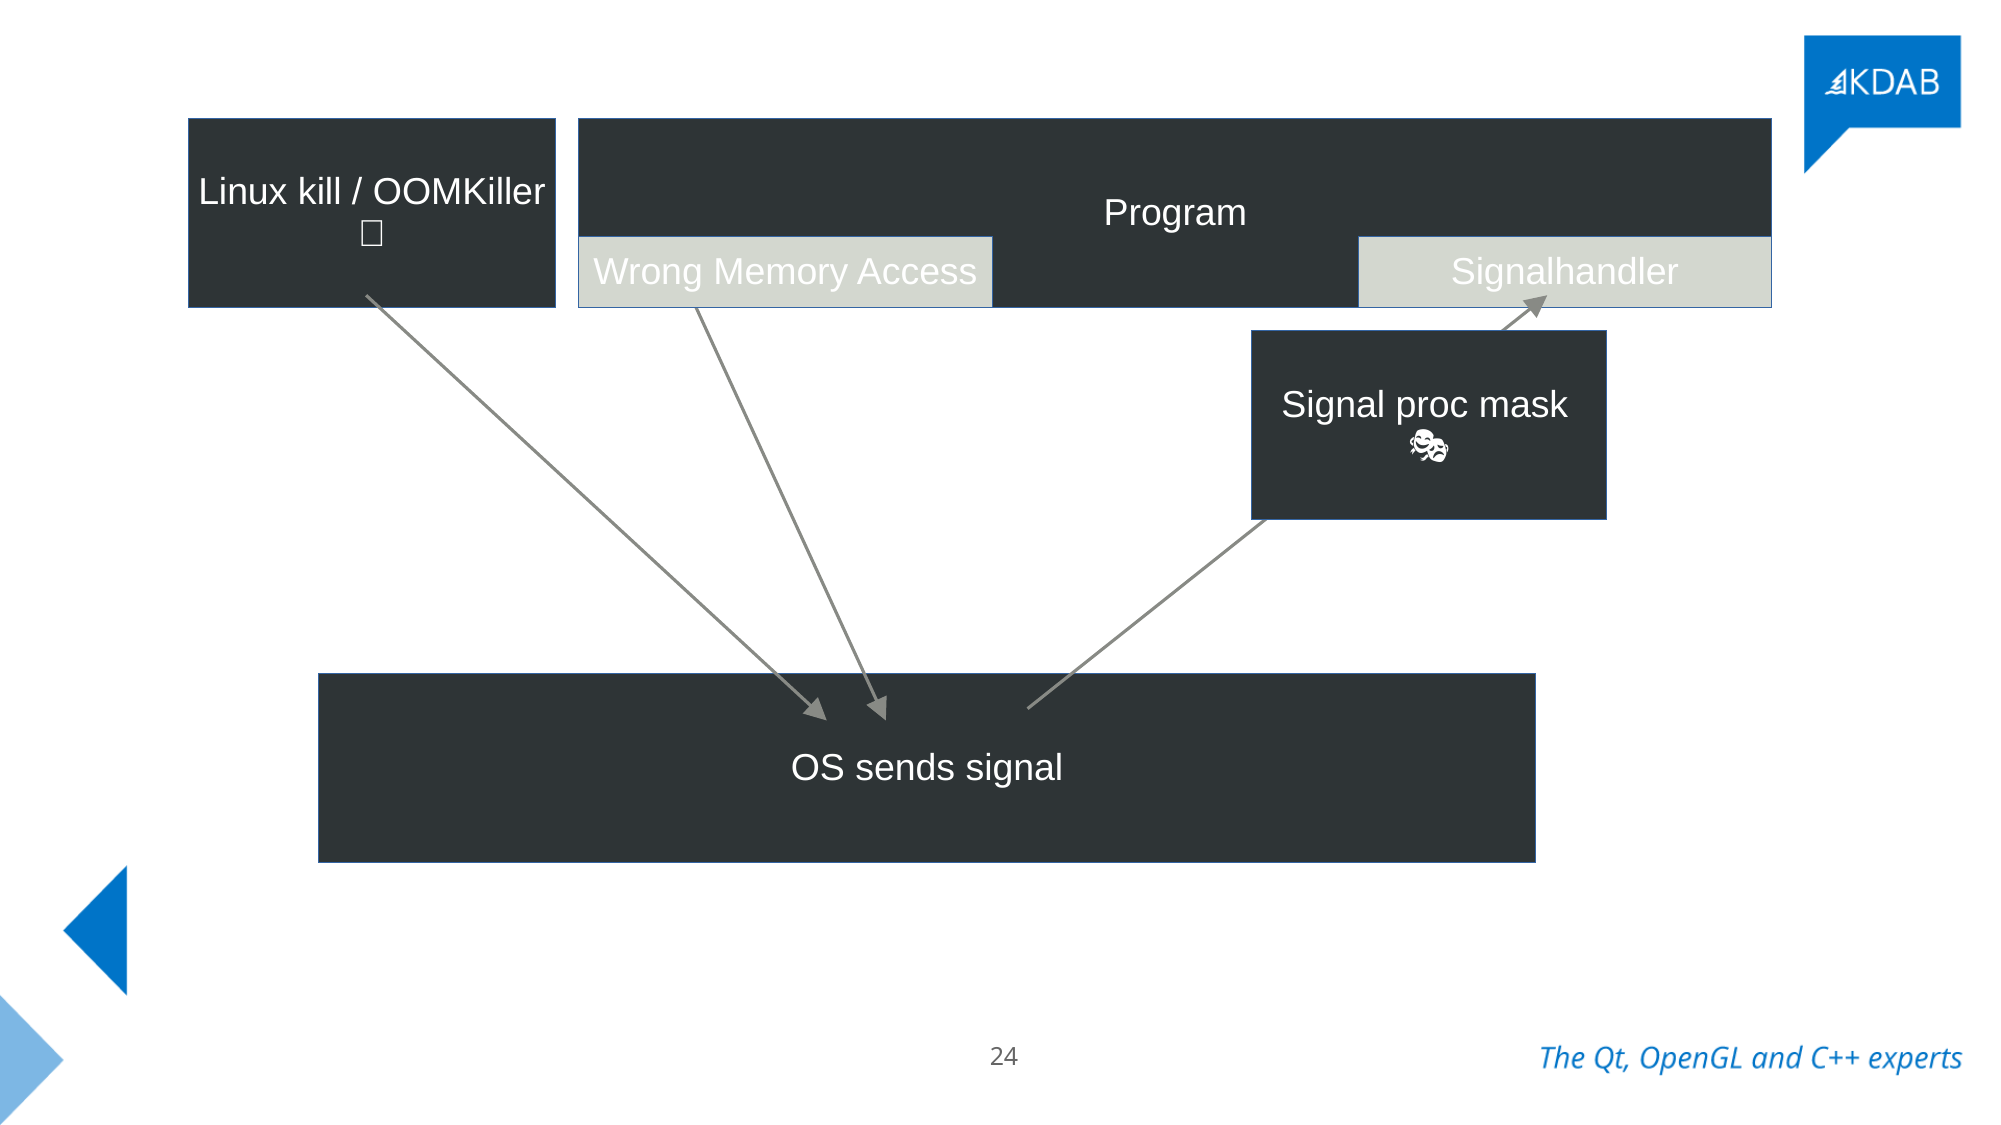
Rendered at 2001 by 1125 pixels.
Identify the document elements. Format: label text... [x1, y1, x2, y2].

text_box Signalhandler [1358, 236, 1772, 308]
text_box Signal proc mask 🎭 [1251, 330, 1607, 520]
text_box Program [578, 118, 1772, 308]
text_box Linux kill / OOMKiller 🔪 [188, 118, 556, 308]
text_box Wrong Memory Access [578, 236, 993, 308]
picture [0, 0, 2001, 1125]
text_box OS sends signal [318, 673, 1536, 863]
